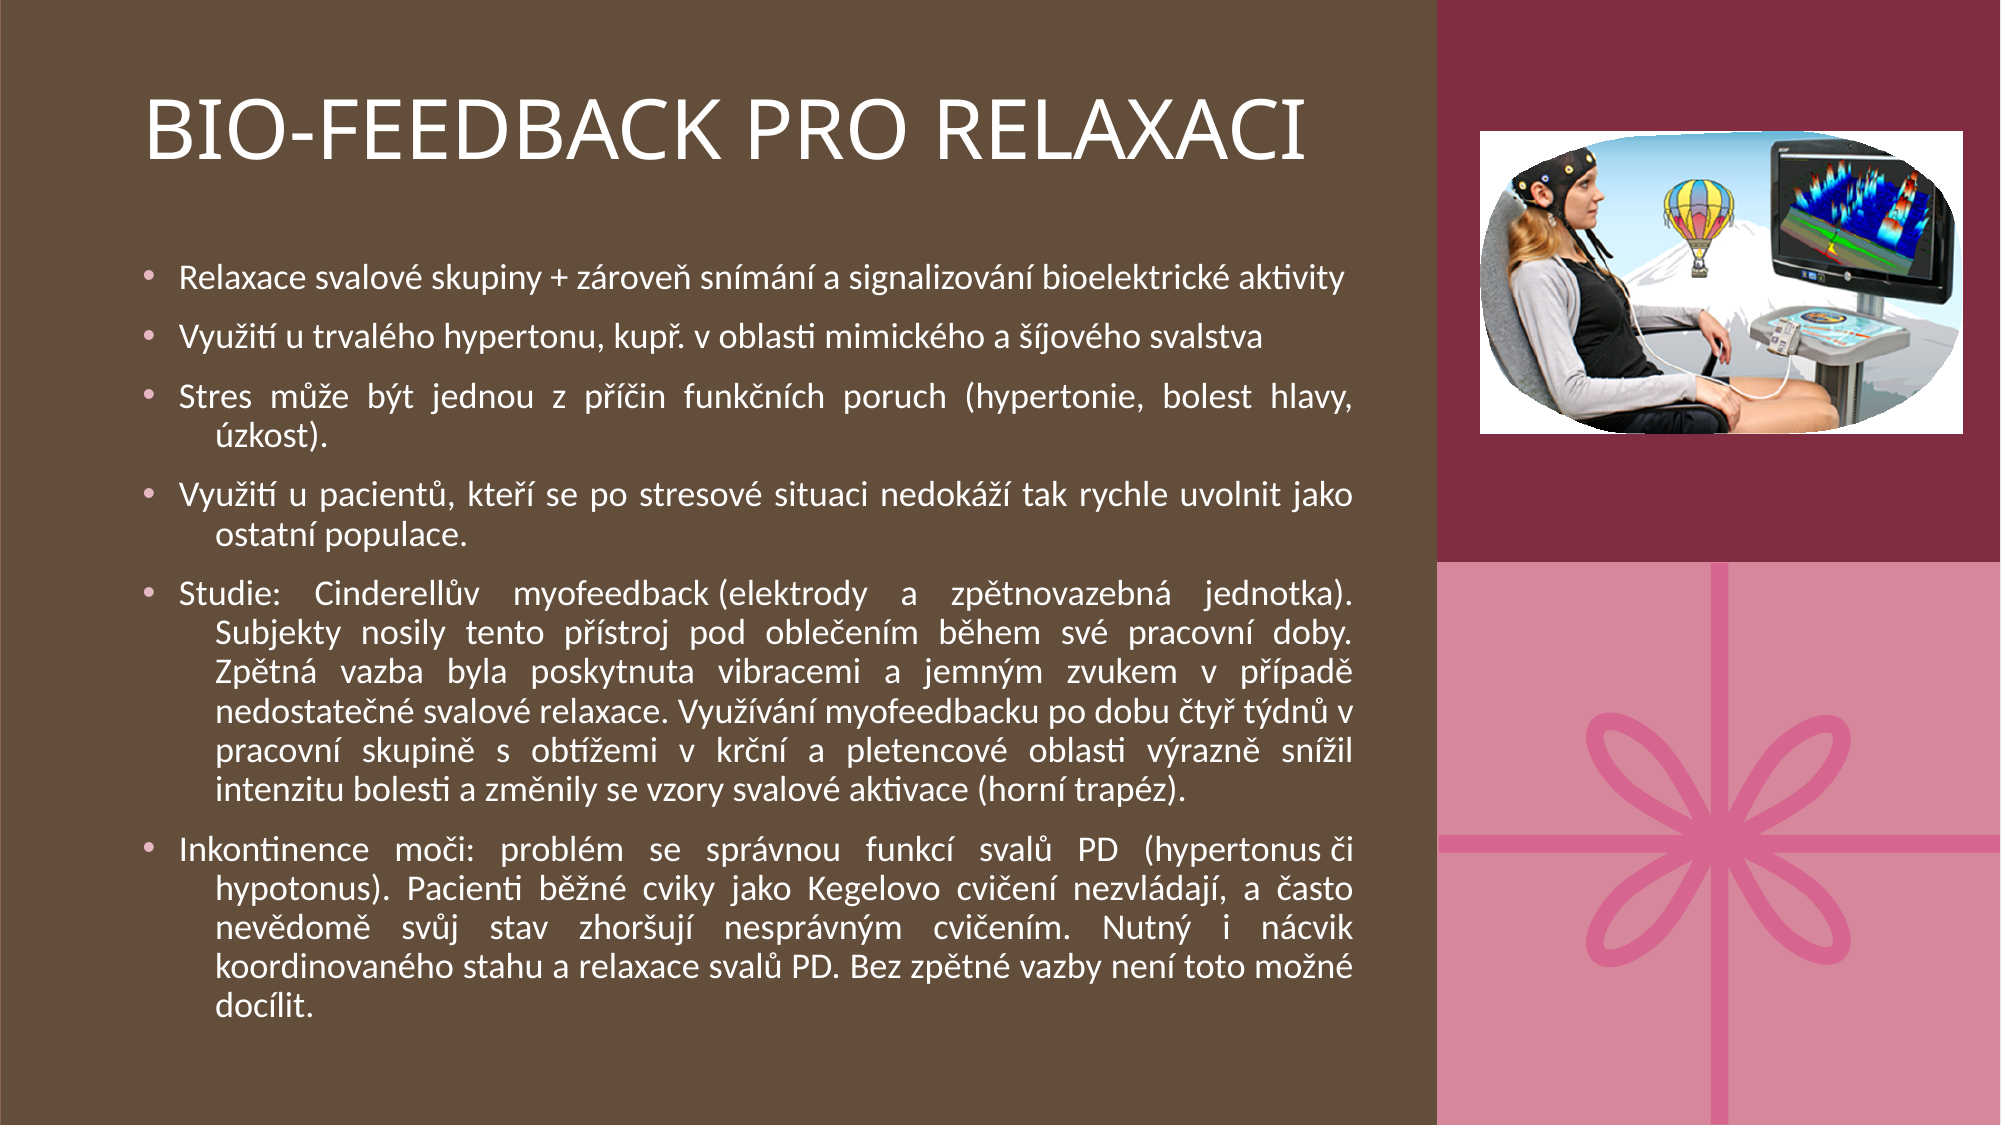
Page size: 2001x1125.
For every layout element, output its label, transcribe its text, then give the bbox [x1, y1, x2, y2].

picture [1438, 562, 2000, 1125]
picture [1480, 131, 1963, 434]
title BIO-FEEDBACK PRO RELAXACI [127, 63, 1369, 186]
text_box [0, 0, 2000, 1125]
list Relaxace svalové skupiny + zároveň snímání a signalizování bioelektrické aktivity Využití u trvalého hypertonu, kupř. v oblasti mimického a šíjového svalstva Stres může být jednou z příčin funkčních poruch (hypertonie, bolest hlavy, úzkost). Využití u pacientů, kteří se po stresové situaci nedokáží tak rychle uvolnit jako ostatní populace. Studie: Cinderellův myofeedback (elektrody a zpětnovazebná jednotka). Subjekty nosily tento přístroj pod oblečením během své pracovní doby. Zpětná vazba byla poskytnuta vibracemi a jemným zvukem v případě nedostatečné svalové relaxace. Využívání myofeedbacku po dobu čtyř týdnů v pracovní skupině s obtížemi v krční a pletencové oblasti výrazně snížil intenzitu bolesti a změnily se vzory svalové aktivace (horní trapéz). Inkontinence moči: problém se správnou funkcí svalů PD (hypertonus či hypotonus). Pacienti běžné cviky jako Kegelovo cvičení nezvládají, a často nevědomě svůj stav zhoršují nesprávným cvičením. Nutný i nácvik koordinovaného stahu a relaxace svalů PD. Bez zpětné vazby není toto možné docílit. [127, 250, 1369, 1050]
